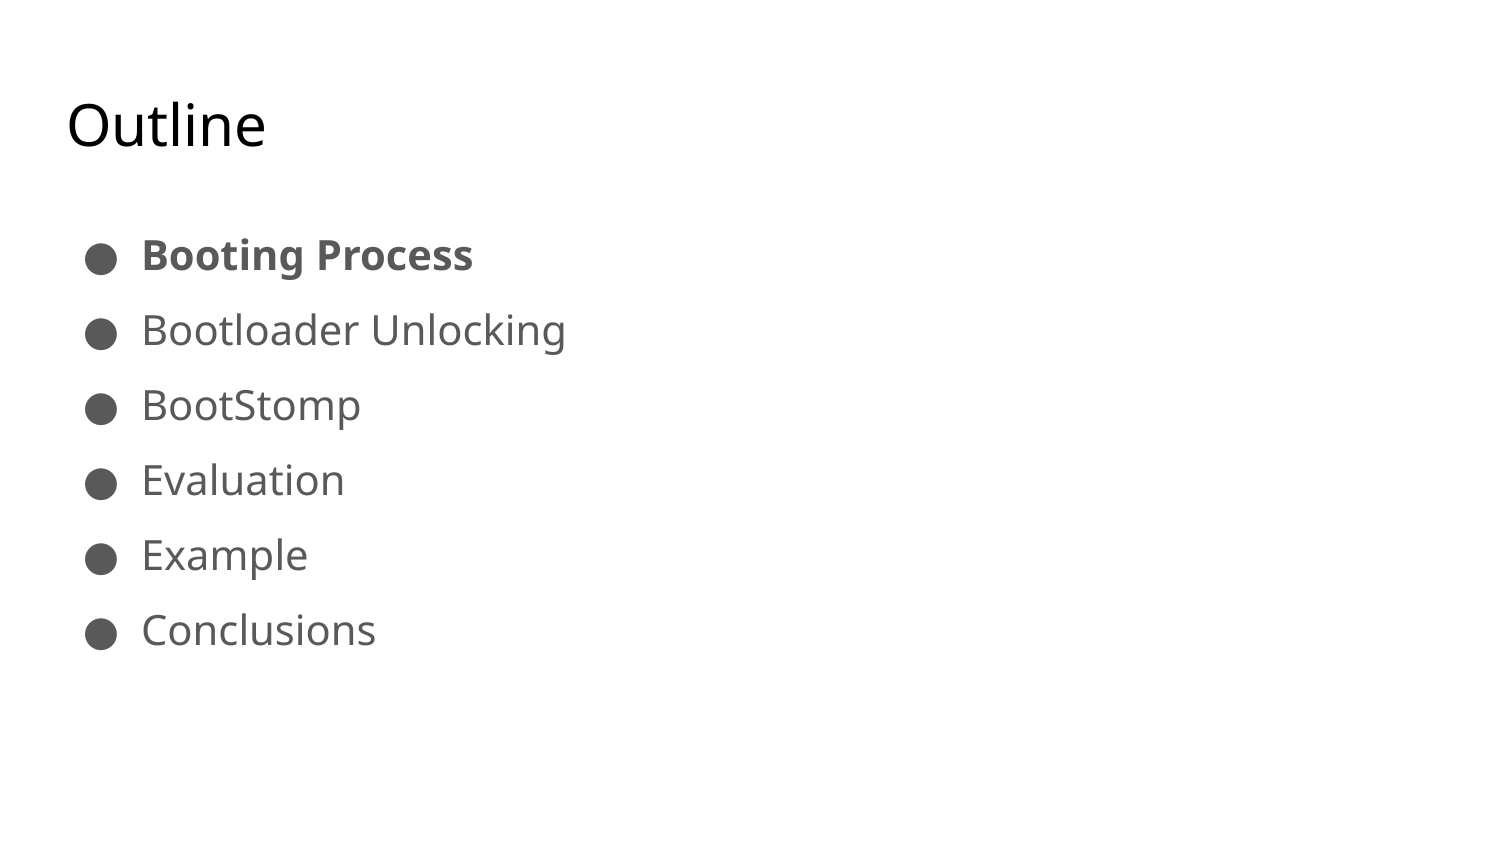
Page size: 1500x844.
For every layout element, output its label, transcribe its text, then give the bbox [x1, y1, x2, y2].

title Outline [51, 72, 1449, 167]
list Booting Process Bootloader Unlocking BootStomp Evaluation Example Conclusions [51, 189, 1449, 750]
